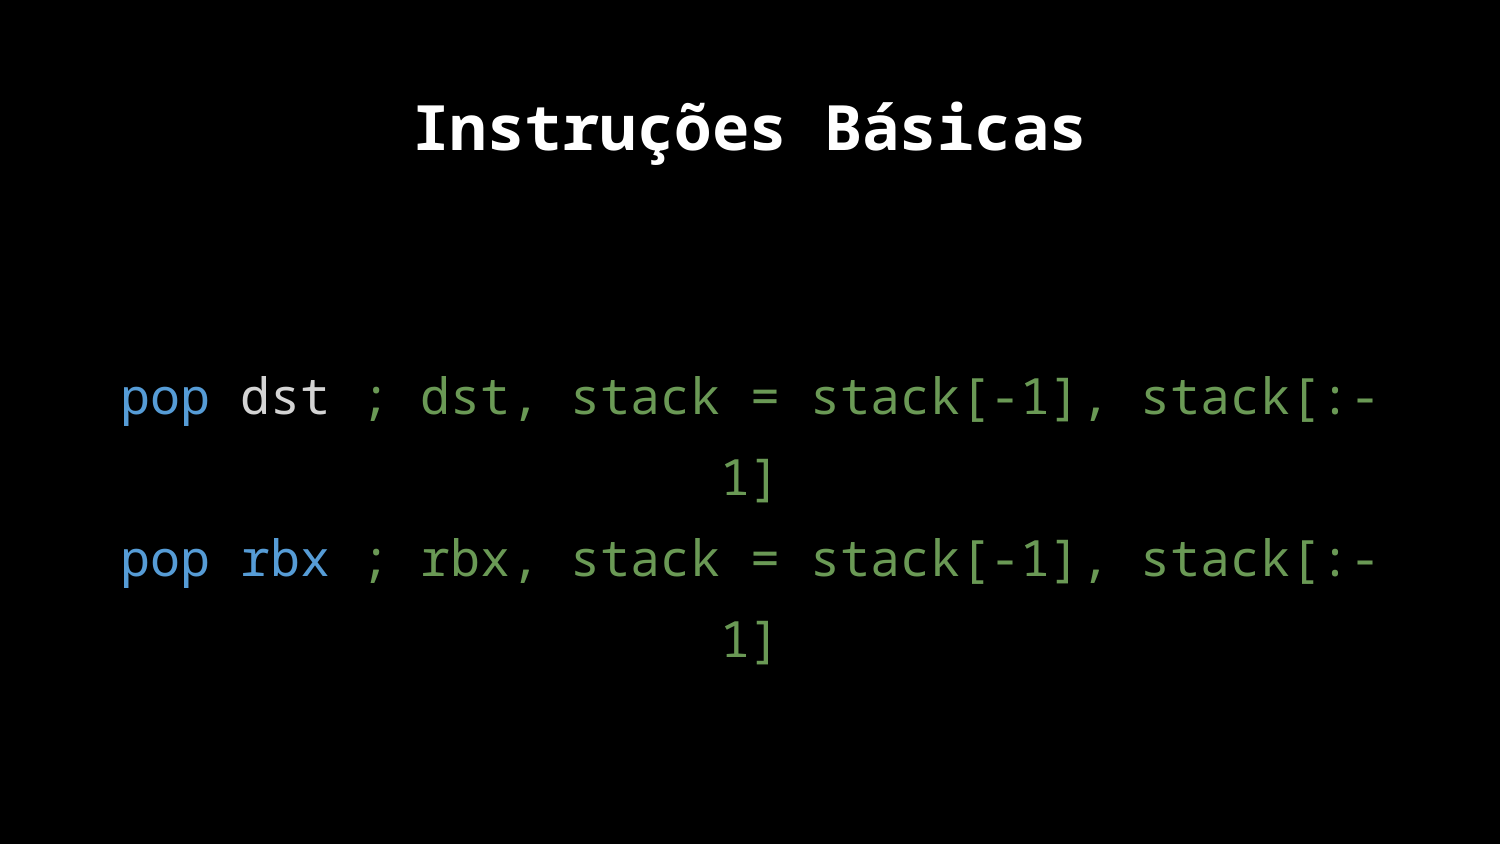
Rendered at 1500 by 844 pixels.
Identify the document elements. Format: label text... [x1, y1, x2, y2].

title Instruções Básicas [51, 72, 1449, 167]
text_box pop dst ; dst, stack = stack[-1], stack[:-1] pop rbx ; rbx, stack = stack[-1], stack[:-1] [80, 328, 1420, 516]
